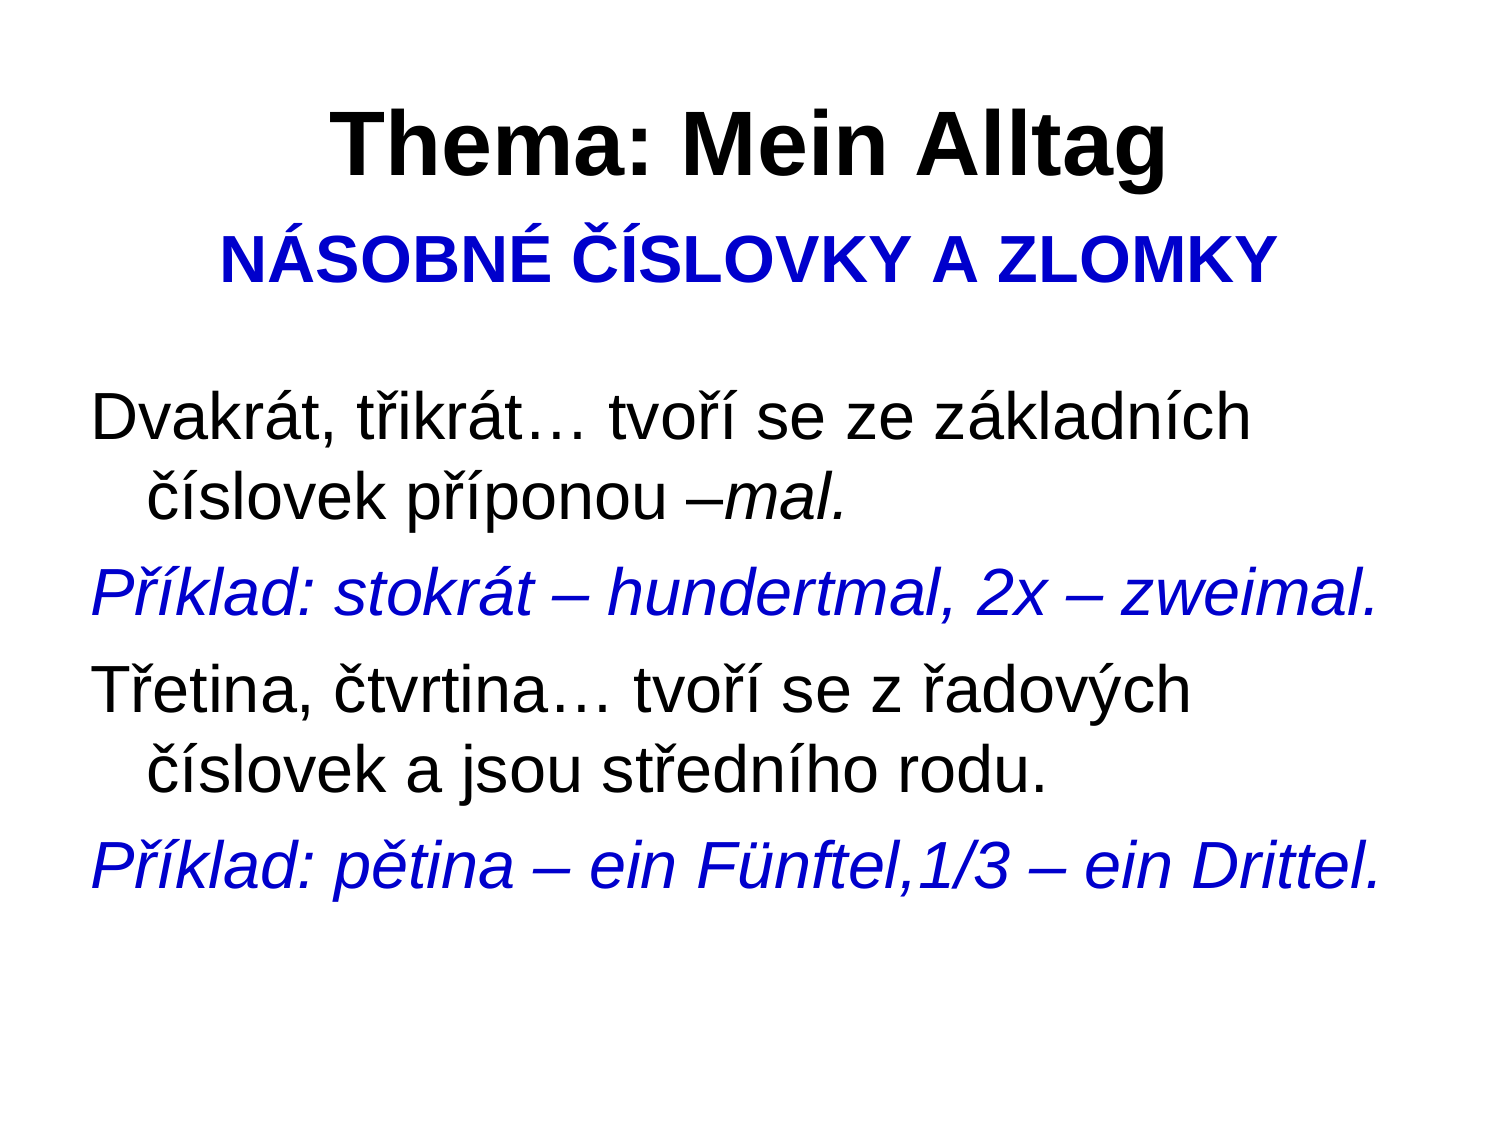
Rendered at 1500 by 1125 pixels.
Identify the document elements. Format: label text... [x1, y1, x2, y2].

title Thema: Mein Alltag [75, 45, 1426, 207]
list NÁSOBNÉ ČÍSLOVKY A ZLOMKY Dvakrát, třikrát… tvoří se ze základních číslovek příponou –mal. Příklad: stokrát – hundertmal, 2x – zweimal. Třetina, čtvrtina… tvoří se z řadových číslovek a jsou středního rodu. Příklad: pětina – ein Fünftel,1/3 – ein Drittel. [75, 207, 1426, 1071]
